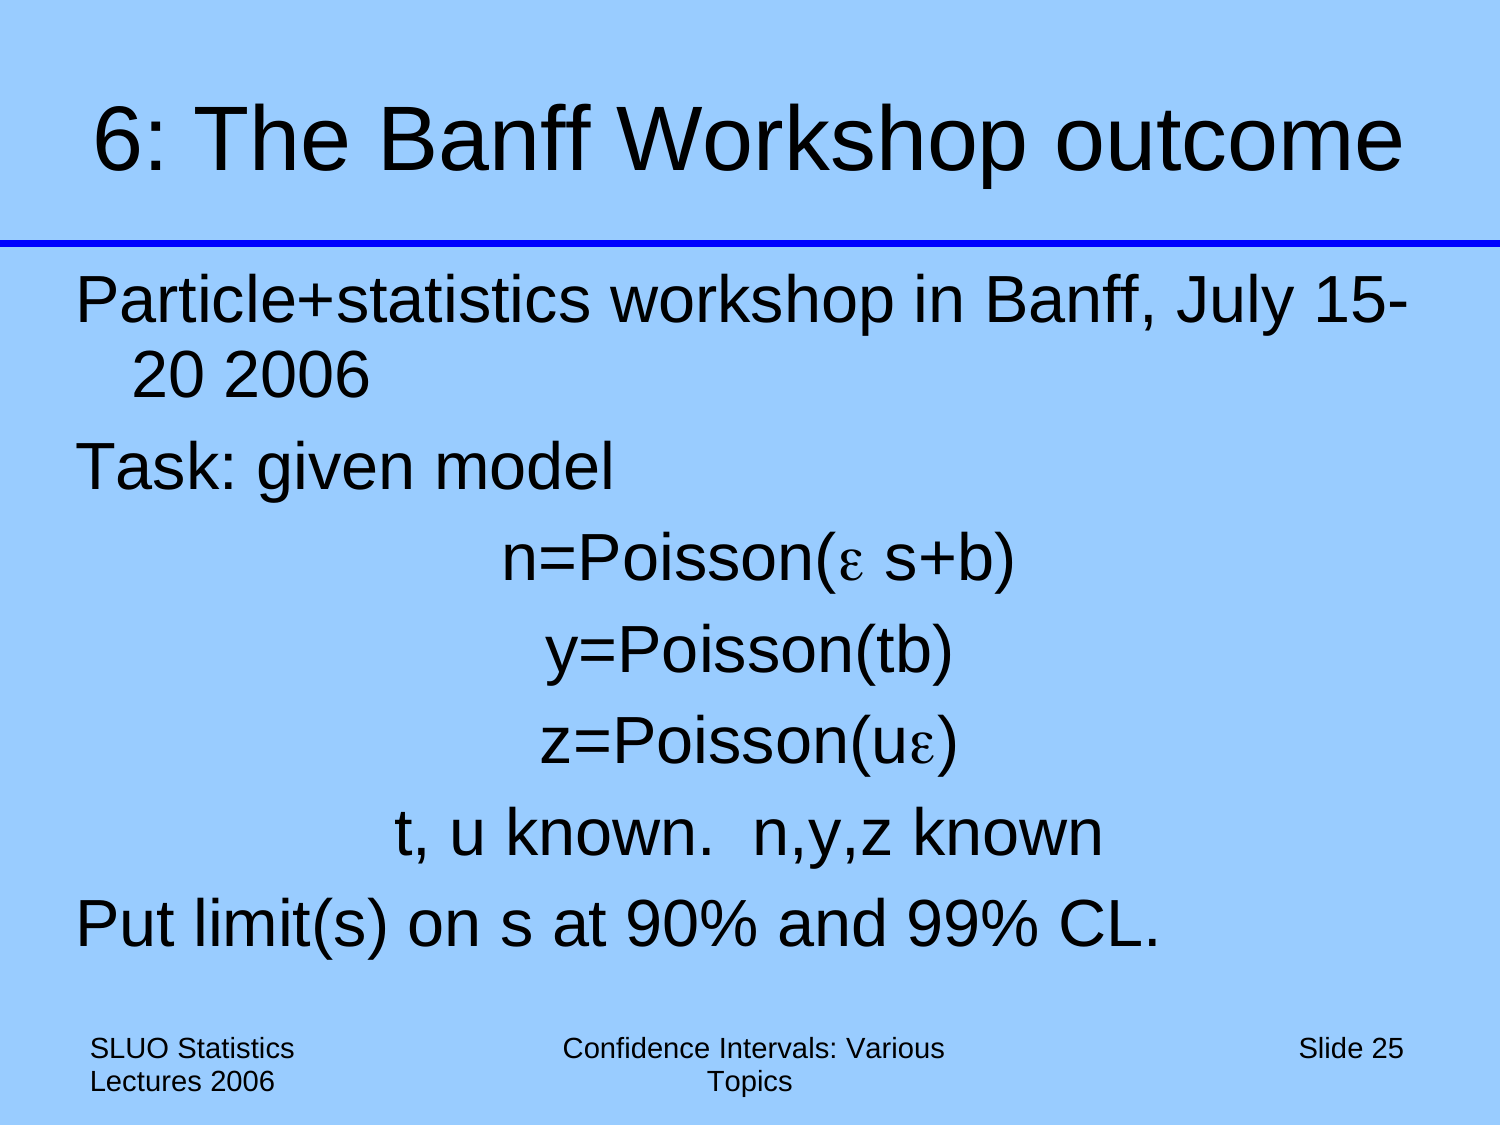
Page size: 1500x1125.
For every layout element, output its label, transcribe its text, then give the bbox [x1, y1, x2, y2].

list Particle+statistics workshop in Banff, July 15-20 2006 Task: given model n=Poisson( s+b) y=Poisson(tb) z=Poisson(u) t, u known. n,y,z known Put limit(s) on s at 90% and 99% CL. [75, 262, 1426, 1006]
title 6: The Banff Workshop outcome [75, 45, 1426, 233]
